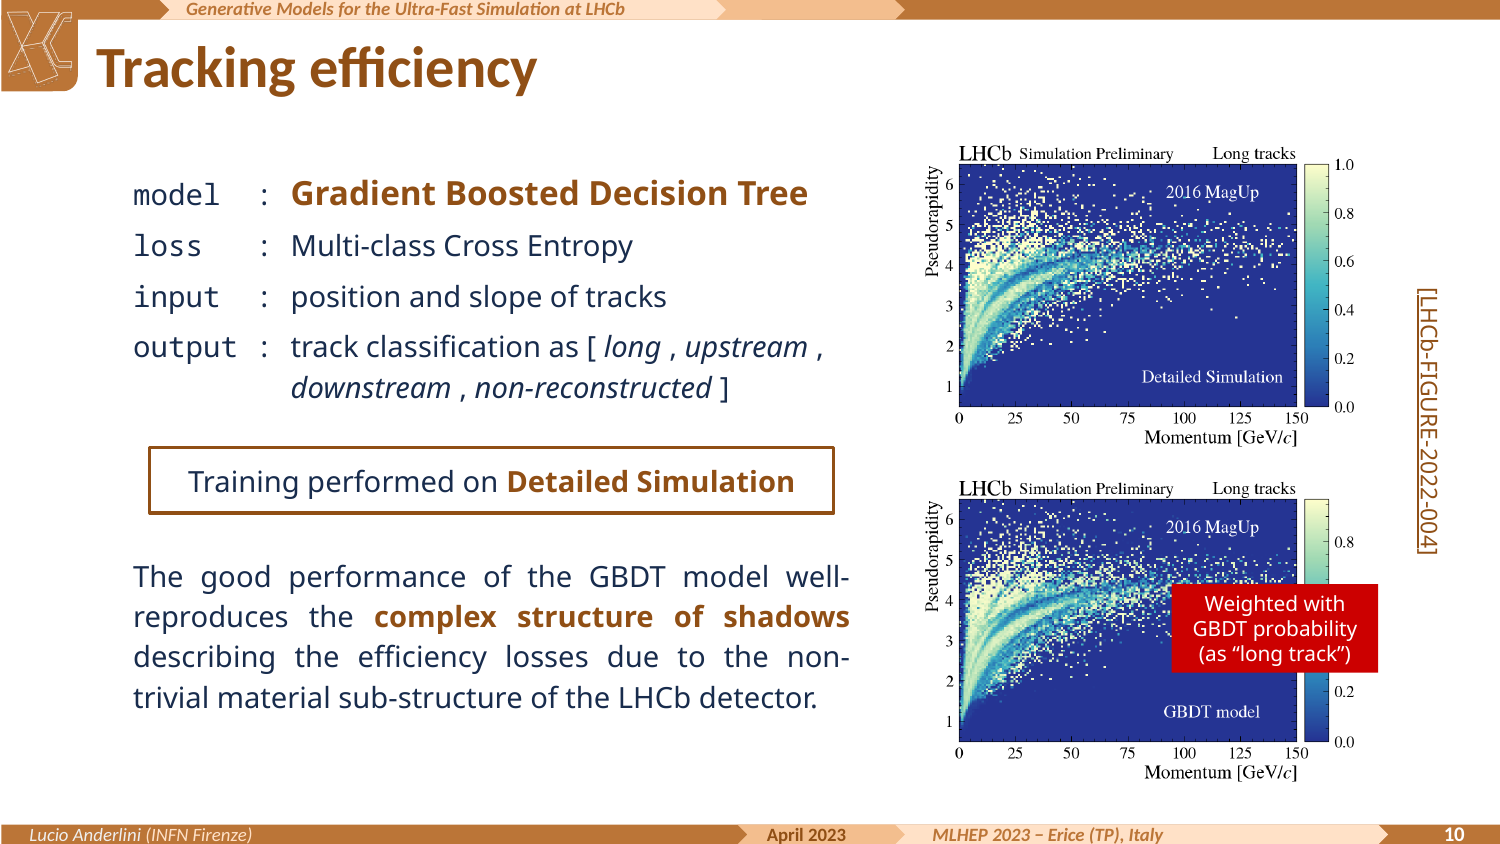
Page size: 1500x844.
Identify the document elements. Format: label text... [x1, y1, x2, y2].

slide_number <number> [1389, 801, 1480, 844]
text_box Weighted with GBDT probability (as “long track”) [1171, 584, 1379, 673]
text_box Training performed on Detailed Simulation [149, 447, 834, 513]
text_box [LHCb-FIGURE-2022-004] [1398, 268, 1458, 576]
text_box The good performance of the GBDT model well-reproduces the complex structure of shadows describing the efficiency losses due to the non-trivial material sub-structure of the LHCb detector. [118, 538, 866, 729]
text_box model : Gradient Boosted Decision Tree loss : Multi-class Cross Entropy input : position and slope of tracks output : track classification as [ long , upstream , downstream , non-reconstructed ] [118, 146, 866, 424]
title Tracking efficiency [81, 14, 1480, 109]
picture [913, 468, 1366, 794]
picture [913, 133, 1366, 459]
